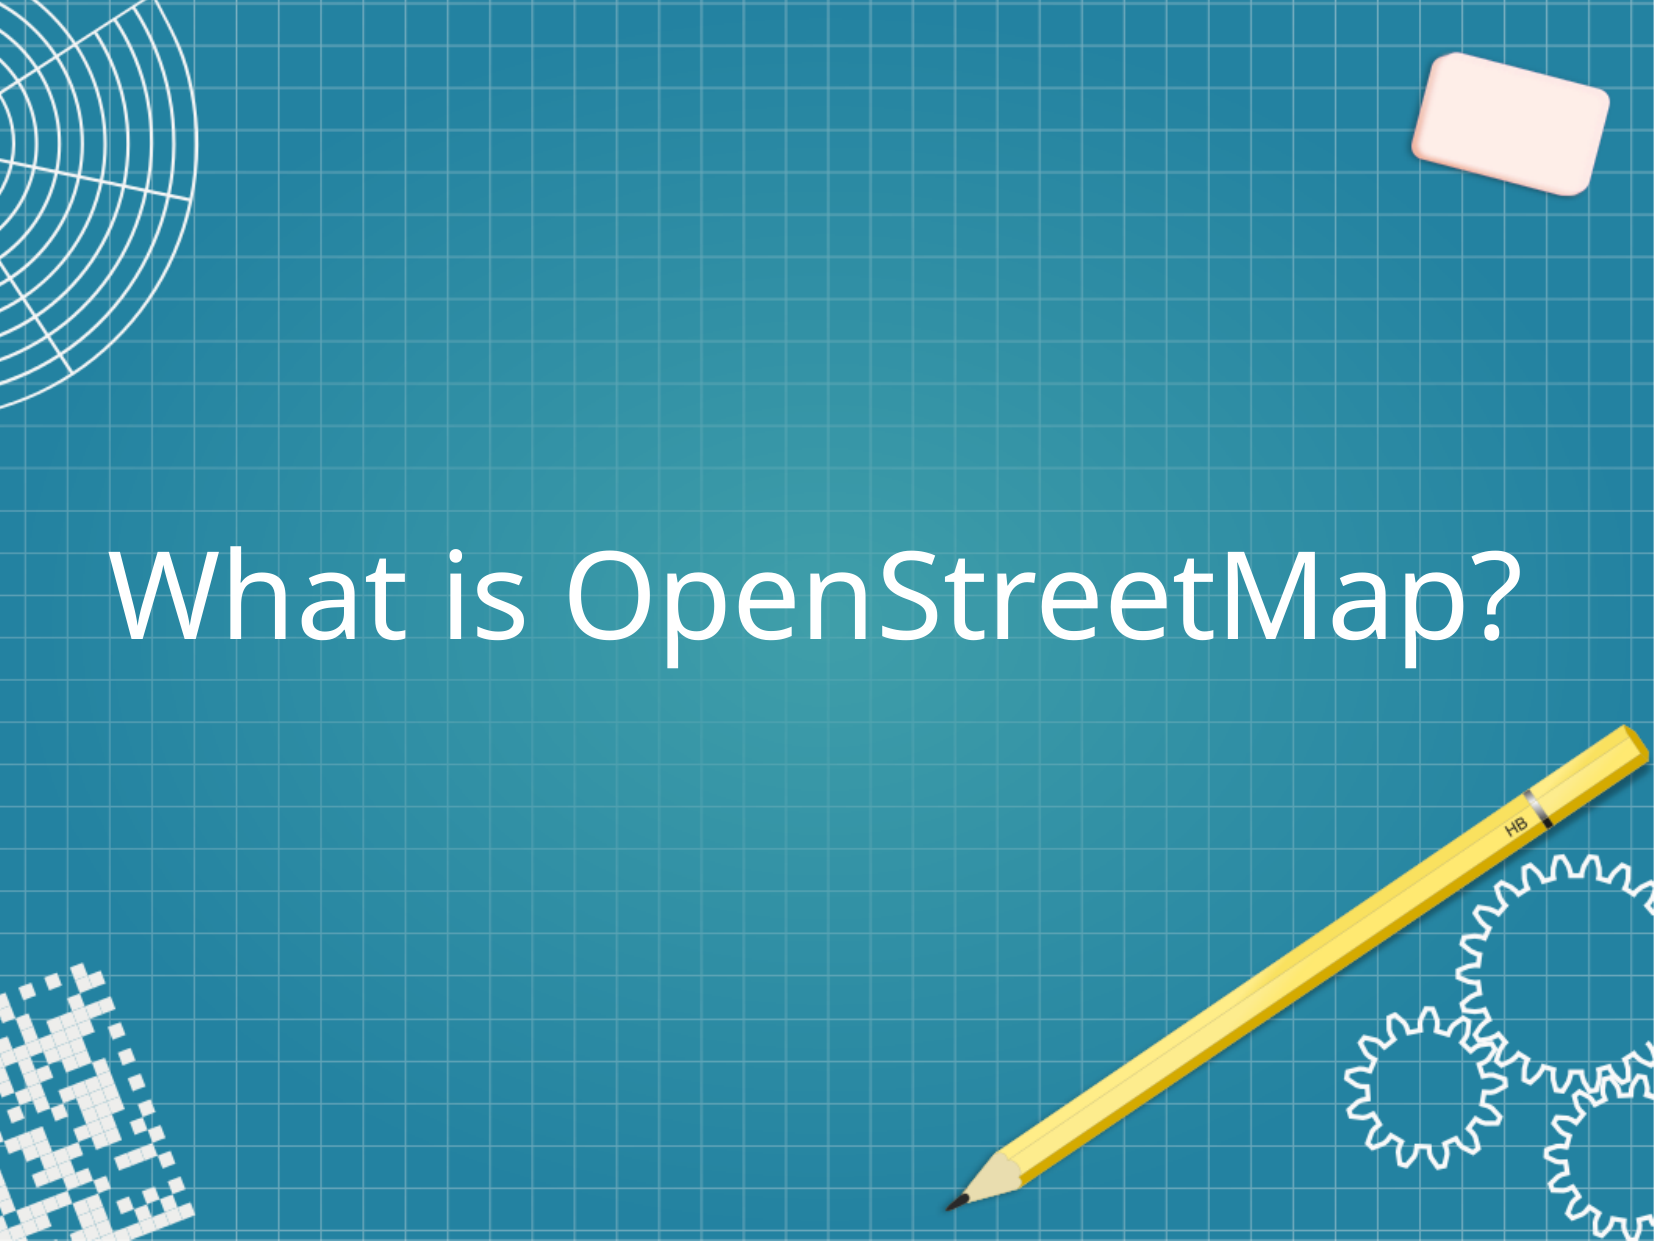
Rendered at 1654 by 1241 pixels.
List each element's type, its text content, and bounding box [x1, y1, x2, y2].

title What is OpenStreetMap? [71, 450, 1561, 734]
picture [0, 0, 1654, 1241]
